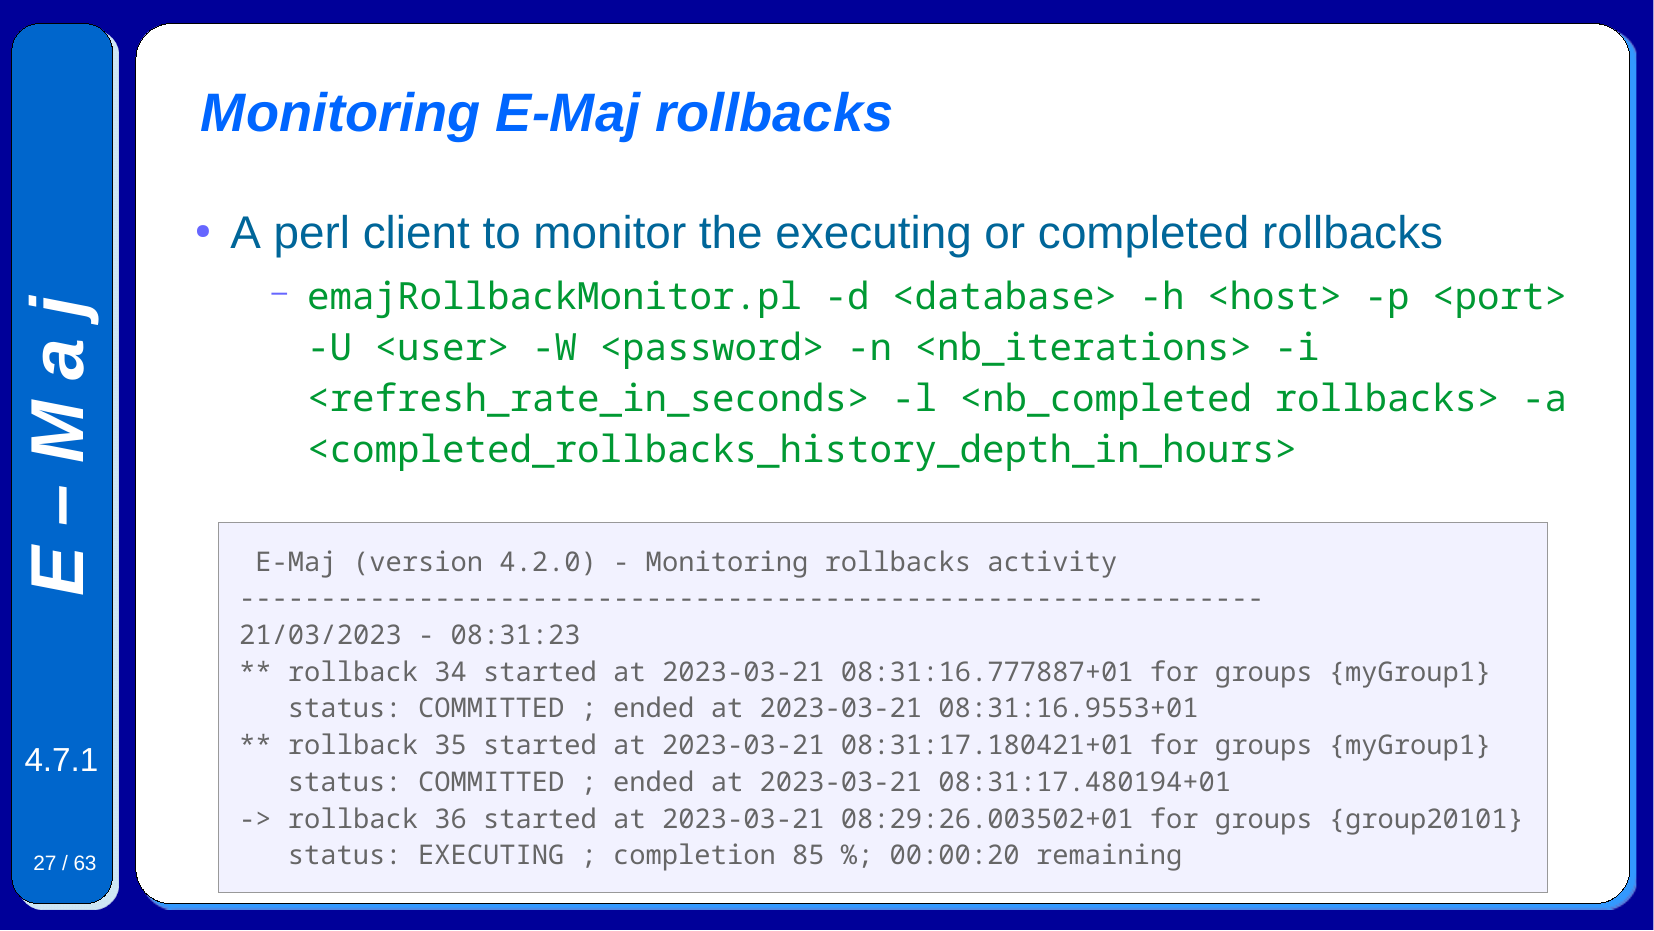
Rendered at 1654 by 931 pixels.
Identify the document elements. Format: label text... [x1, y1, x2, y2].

title Monitoring E-Maj rollbacks [200, 34, 1575, 191]
list A perl client to monitor the executing or completed rollbacks emajRollbackMonitor.pl -d <database> -h <host> -p <port> -U <user> -W <password> -n <nb_iterations> -i <refresh_rate_in_seconds> -l <nb_completed rollbacks> -a <completed_rollbacks_history_depth_in_hours> [177, 206, 1587, 502]
text_box E-Maj (version 4.2.0) - Monitoring rollbacks activity --------------------------------------------------------------- 21/03/2023 - 08:31:23 ** rollback 34 started at 2023-03-21 08:31:16.777887+01 for groups {myGroup1} status: COMMITTED ; ended at 2023-03-21 08:31:16.9553+01 ** rollback 35 started at 2023-03-21 08:31:17.180421+01 for groups {myGroup1} status: COMMITTED ; ended at 2023-03-21 08:31:17.480194+01 -> rollback 36 started at 2023-03-21 08:29:26.003502+01 for groups {group20101} status: EXECUTING ; completion 85 %; 00:00:20 remaining [218, 522, 1548, 878]
